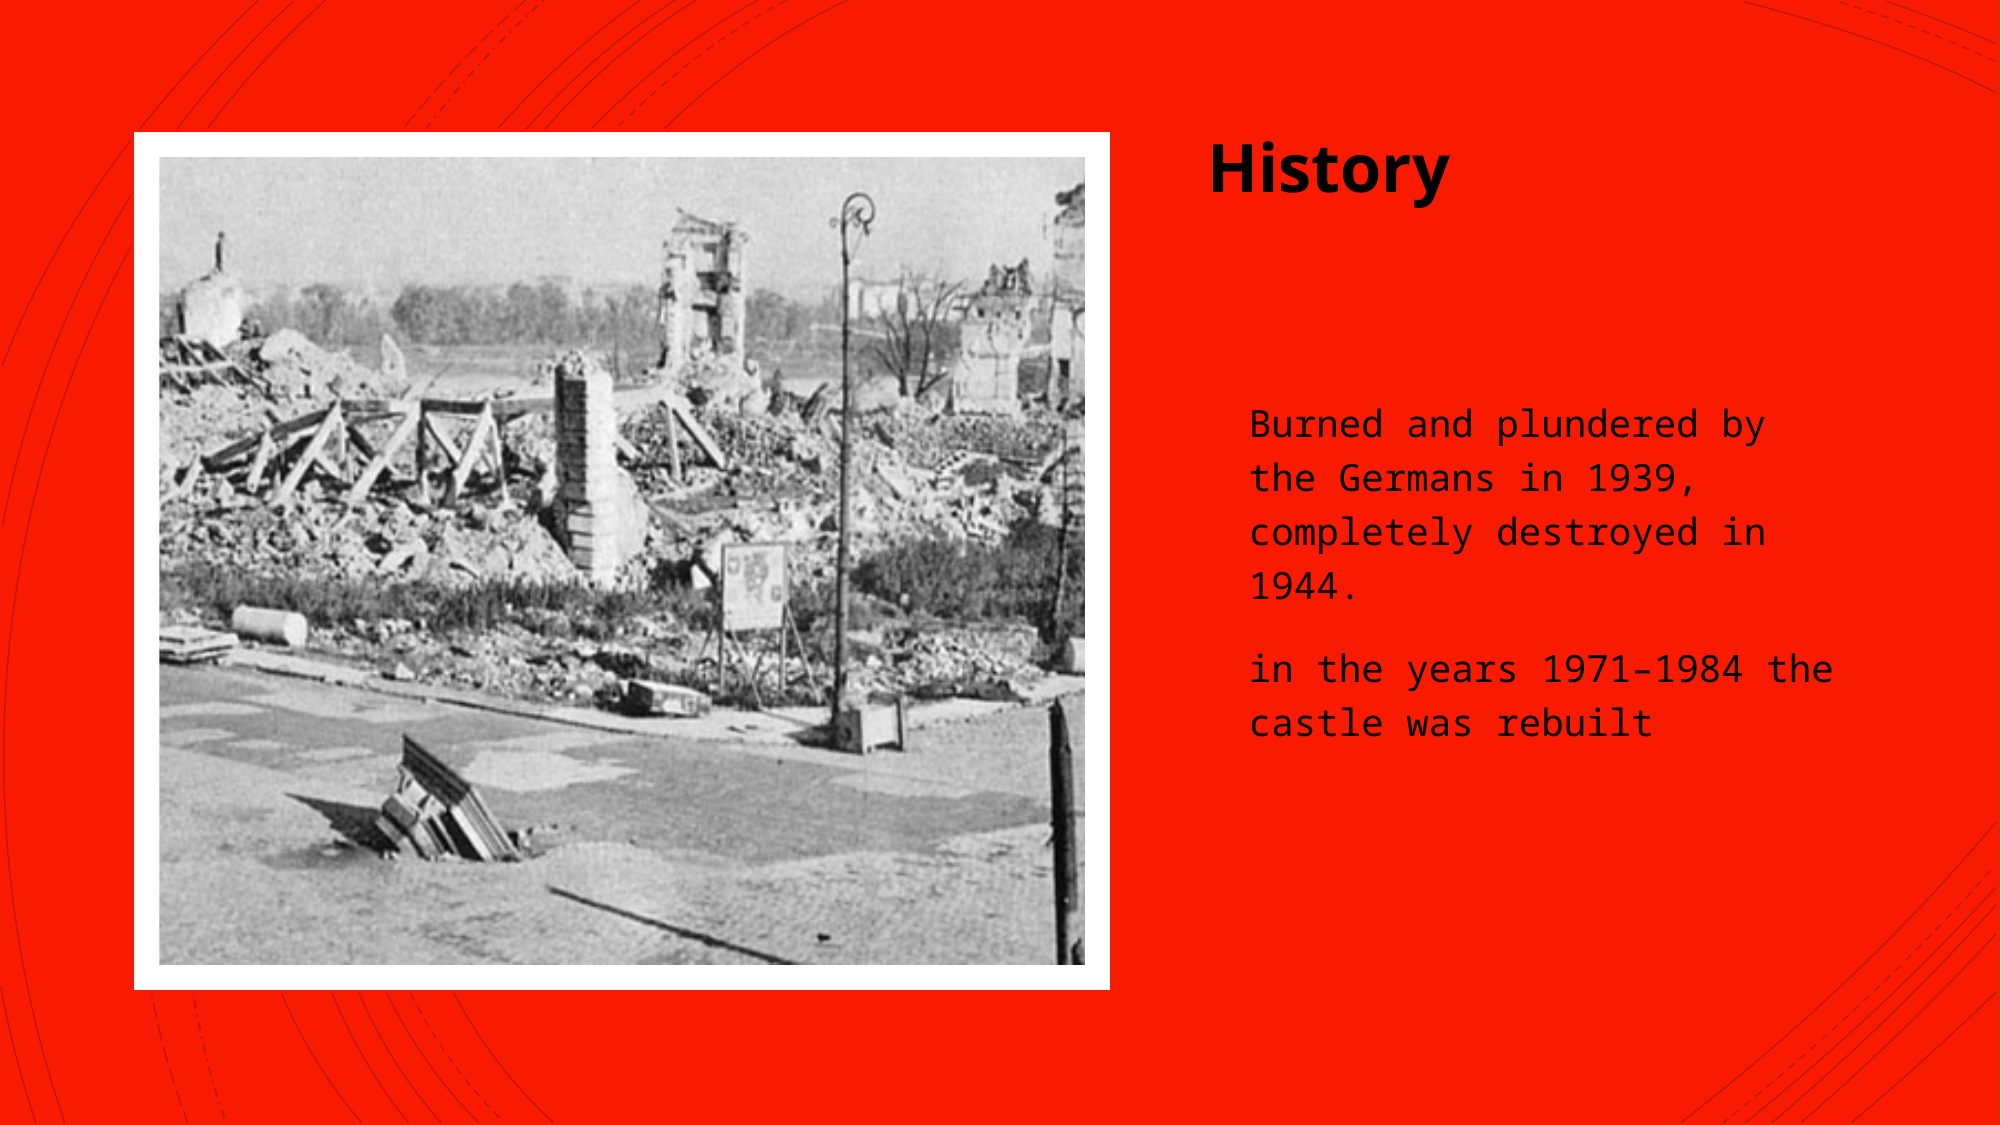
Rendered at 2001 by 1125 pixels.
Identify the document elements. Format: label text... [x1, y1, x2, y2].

list Burned and plundered by the Germans in 1939, completely destroyed in 1944. in the years 1971–1984 the castle was rebuilt [1196, 383, 1869, 987]
picture [159, 157, 1085, 965]
title History [1192, 130, 1869, 366]
text_box [0, 0, 2000, 1125]
